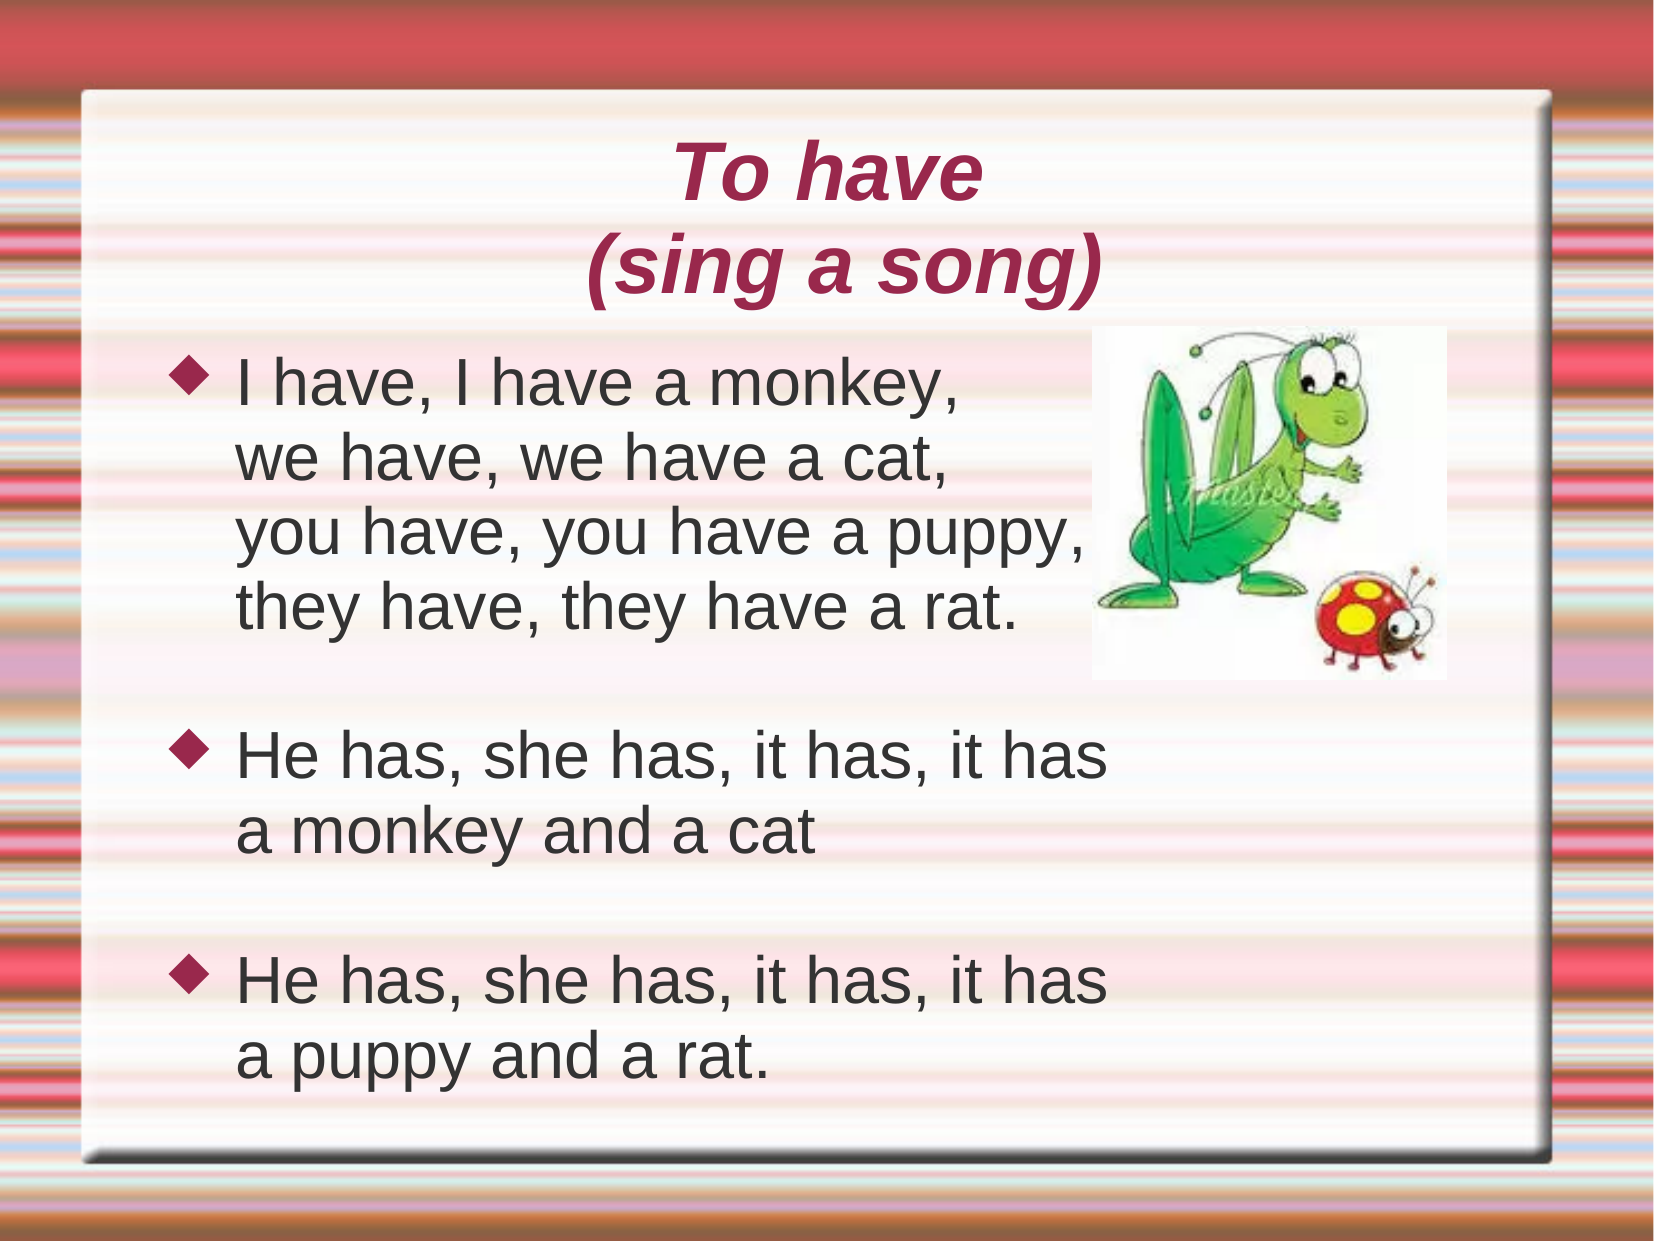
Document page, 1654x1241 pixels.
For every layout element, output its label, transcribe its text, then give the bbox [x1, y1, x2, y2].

picture [0, 0, 1654, 1241]
title To have (sing a song) [121, 114, 1534, 322]
list I have, I have a monkey, we have, we have a cat, you have, you have a puppy, they have, they have a rat. He has, she has, it has, it has a monkey and a cat He has, she has, it has, it has a puppy and a rat. [152, 344, 1534, 1127]
